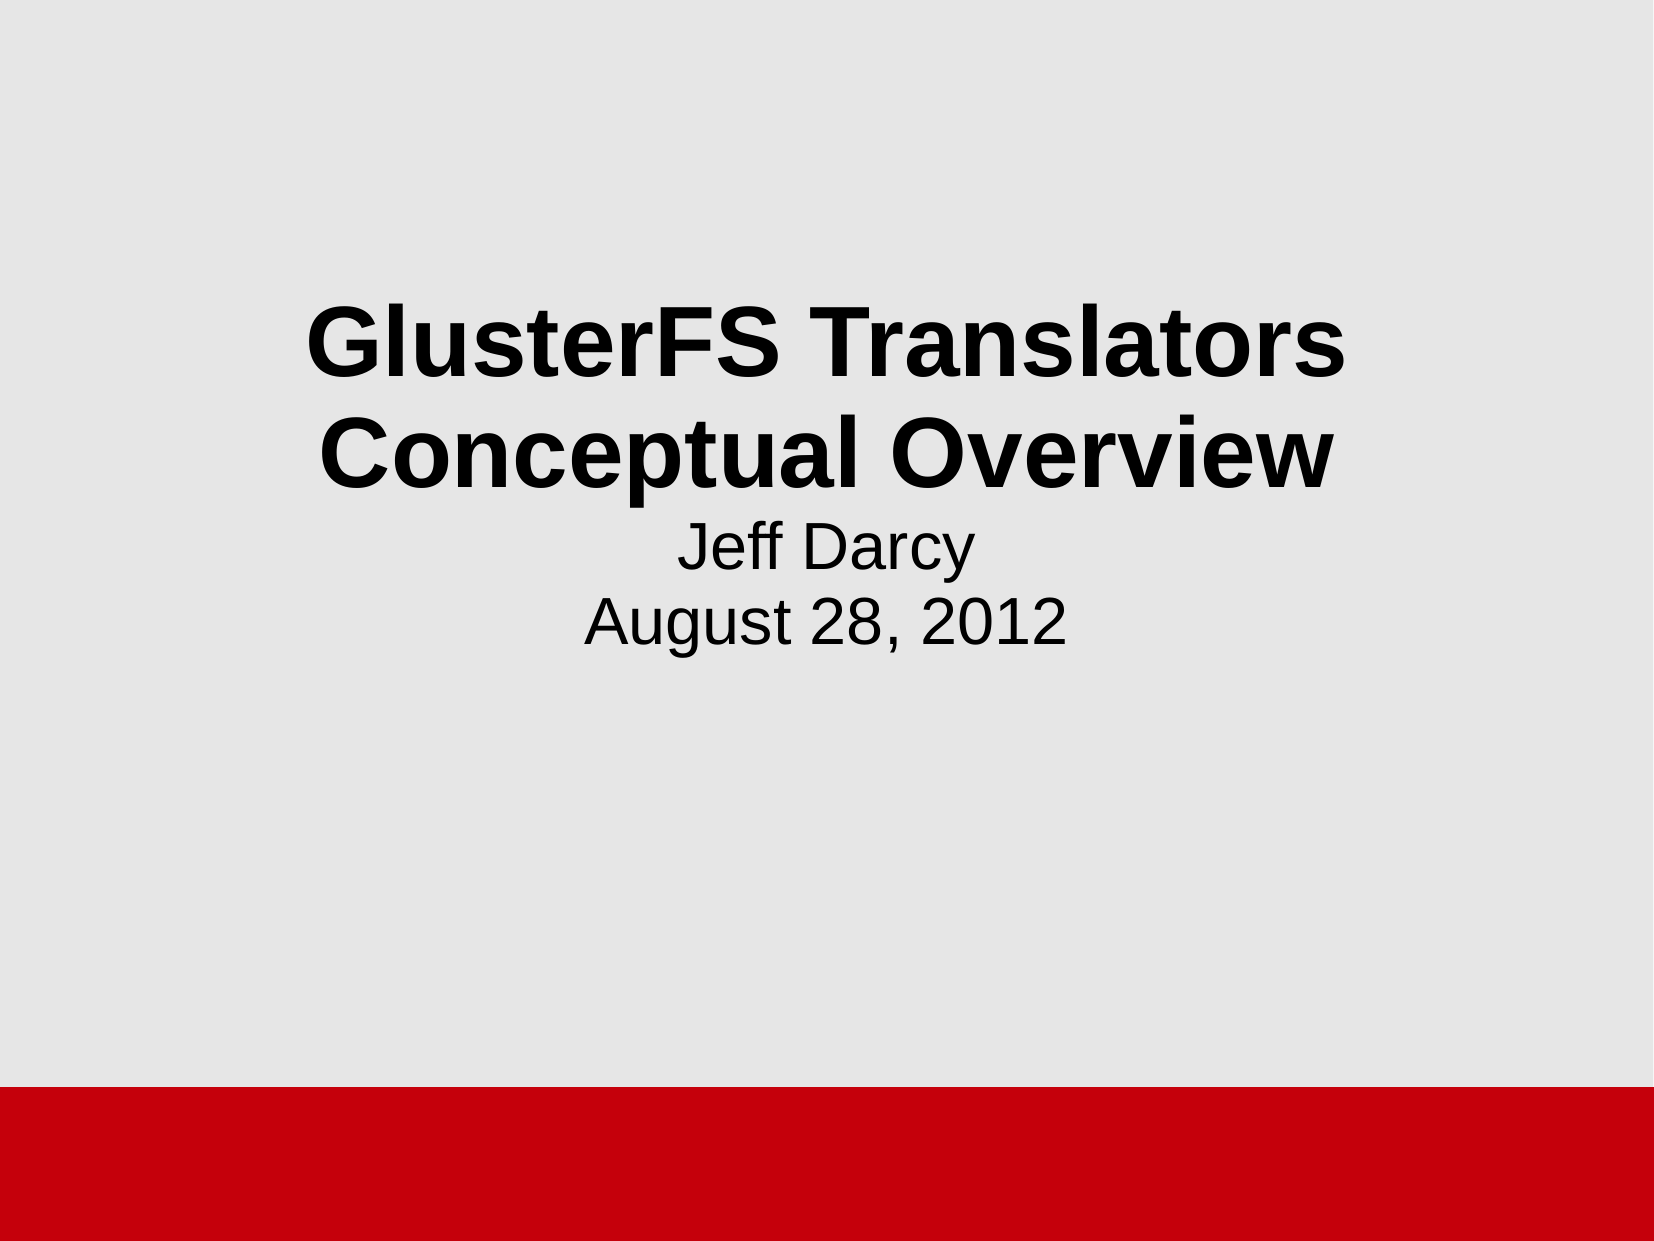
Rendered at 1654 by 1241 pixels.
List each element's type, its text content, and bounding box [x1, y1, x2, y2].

subtitle GlusterFS Translators Conceptual Overview Jeff Darcy August 28, 2012 [82, 8, 1571, 1068]
